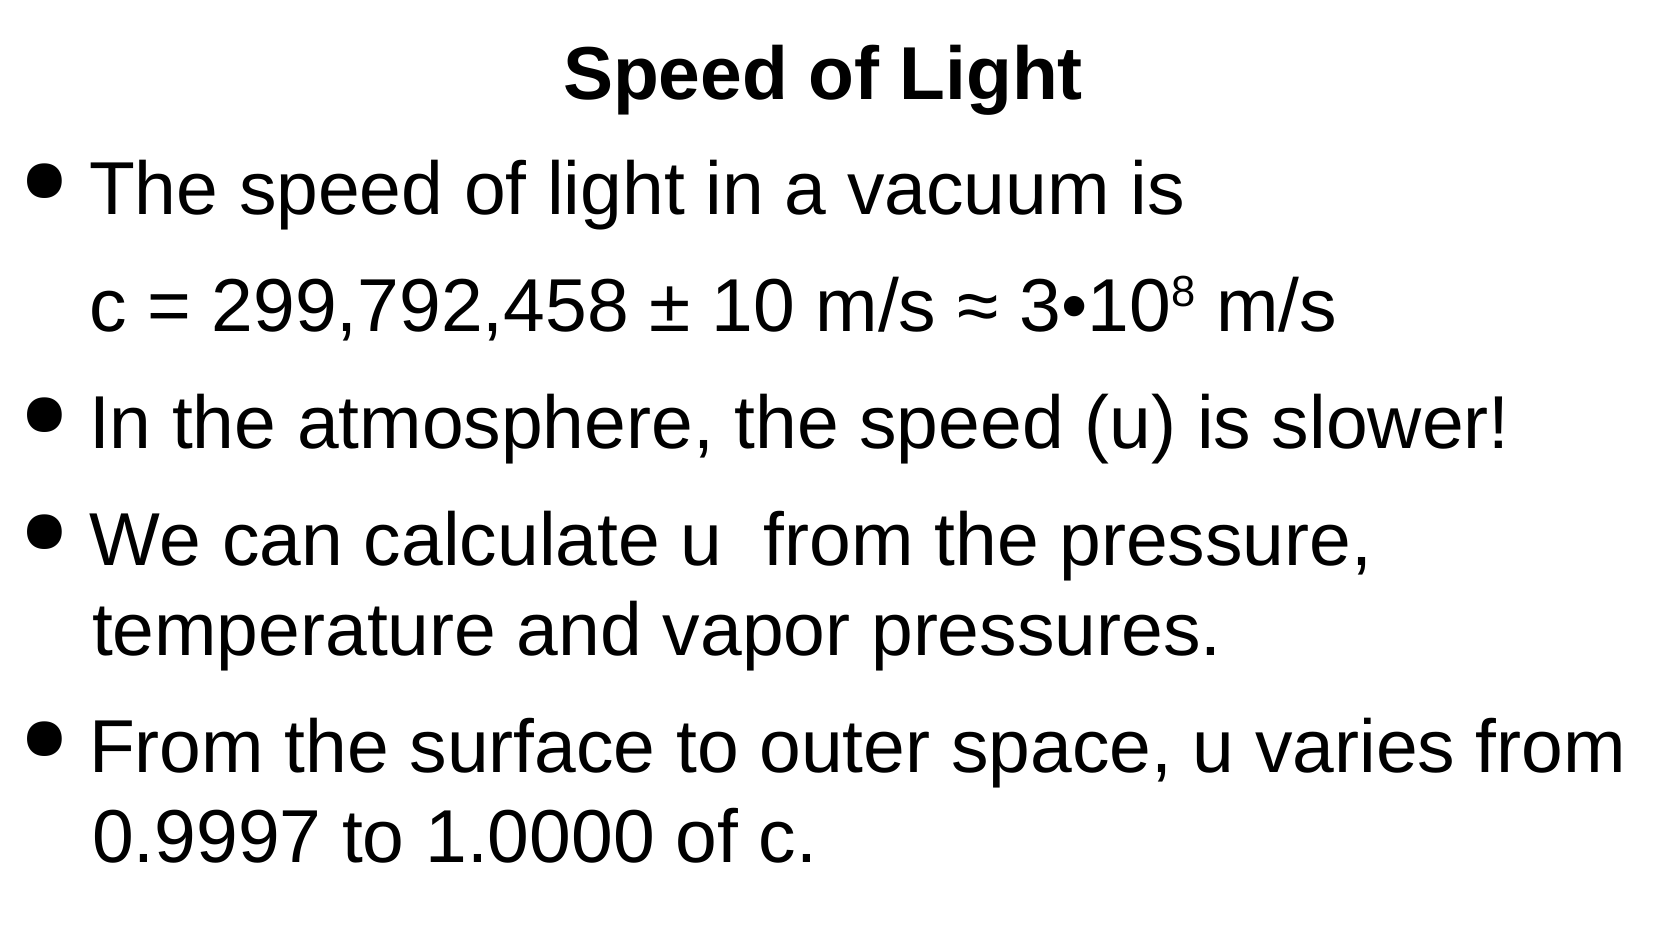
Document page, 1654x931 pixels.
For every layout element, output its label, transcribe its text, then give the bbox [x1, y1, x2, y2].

text_box The speed of light in a vacuum is c = 299,792,458 ± 10 m/s ≈ 3•108 m/s In the atmosphere, the speed (u) is slower! We can calculate u from the pressure, temperature and vapor pressures. From the surface to outer space, u varies from 0.9997 to 1.0000 of c. [5, 132, 1648, 886]
title Speed of Light [0, 5, 1651, 133]
